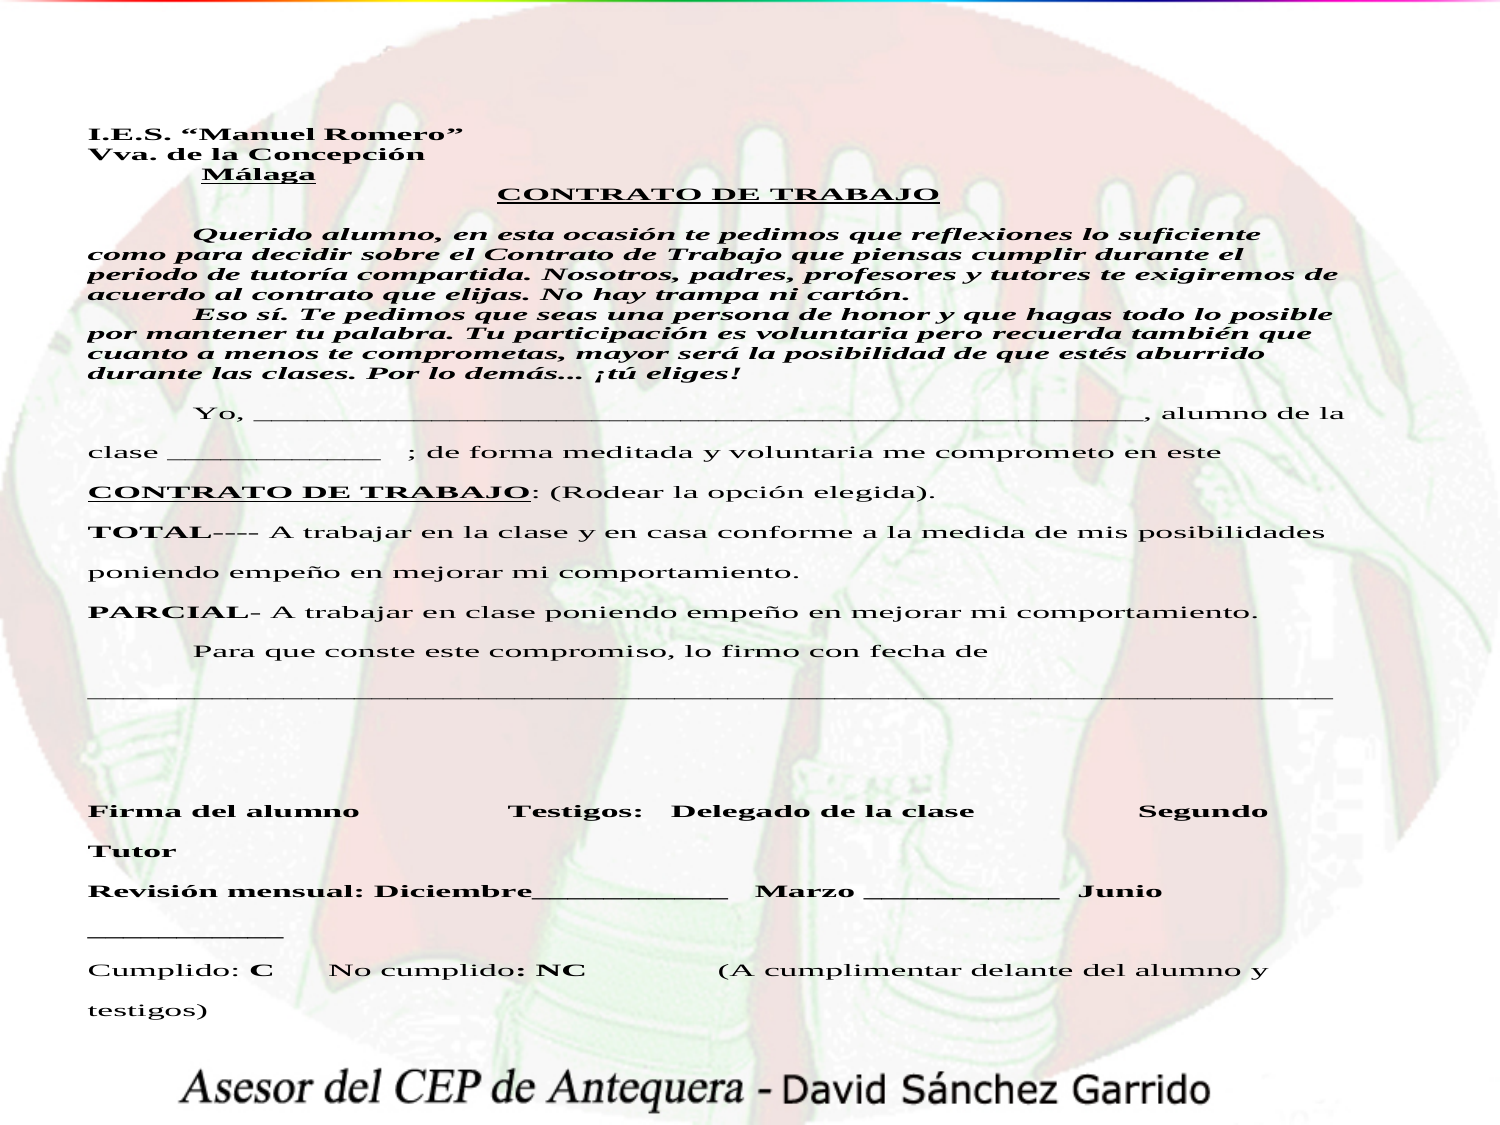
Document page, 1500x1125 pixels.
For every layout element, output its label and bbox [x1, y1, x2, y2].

chart [87, 125, 1351, 1059]
picture [0, 0, 1500, 1125]
